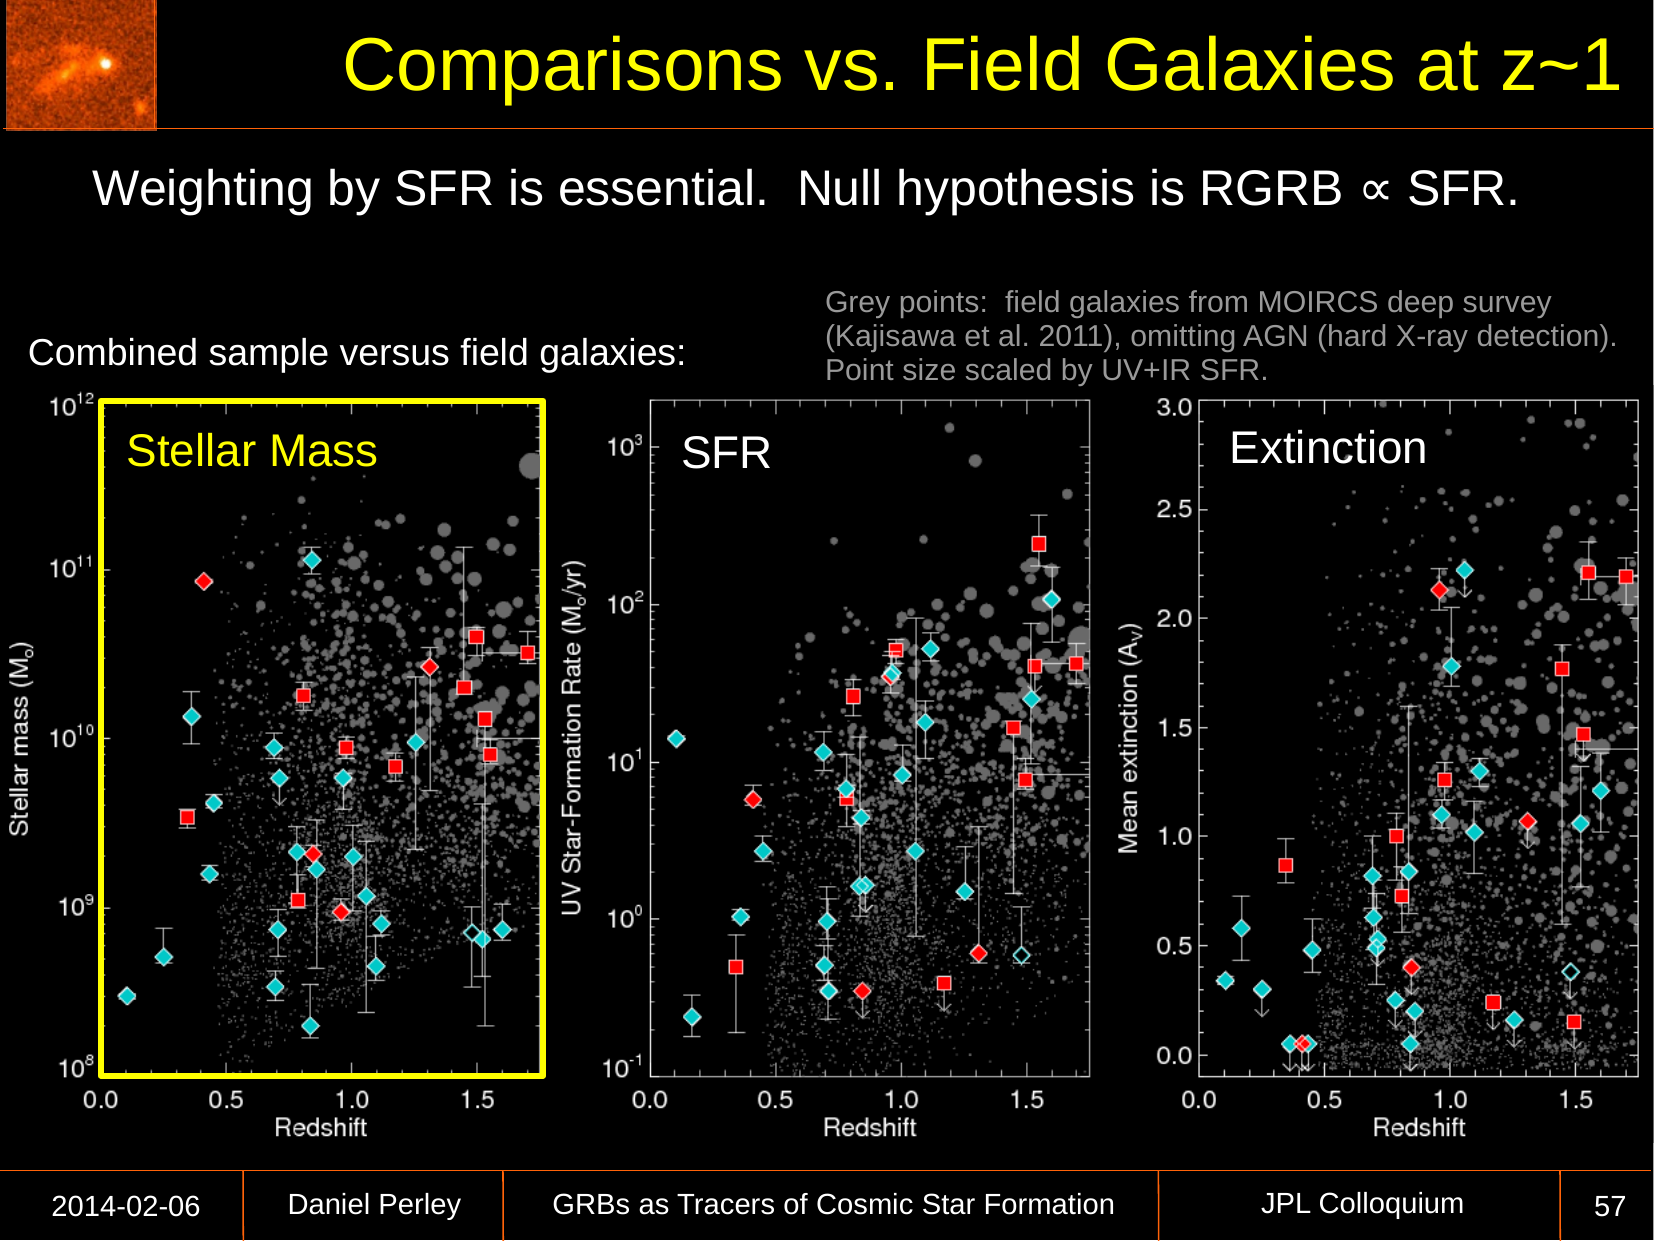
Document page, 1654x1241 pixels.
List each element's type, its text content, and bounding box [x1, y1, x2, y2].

picture [7, 0, 154, 128]
text_box Grey points: field galaxies from MOIRCS deep survey (Kajisawa et al. 2011), omitting AGN (hard X-ray detection). Point size scaled by UV+IR SFR. [807, 274, 1654, 398]
text_box Combined sample versus field galaxies: [10, 321, 723, 385]
text_box Stellar Mass [108, 414, 522, 487]
picture [0, 385, 1654, 1143]
text_box Weighting by SFR is essential. Null hypothesis is RGRB ∝ SFR. [75, 150, 1613, 227]
title Comparisons vs. Field Galaxies at z~1 [187, 21, 1624, 108]
text_box SFR [663, 417, 1076, 490]
text_box Extinction [1211, 411, 1625, 484]
